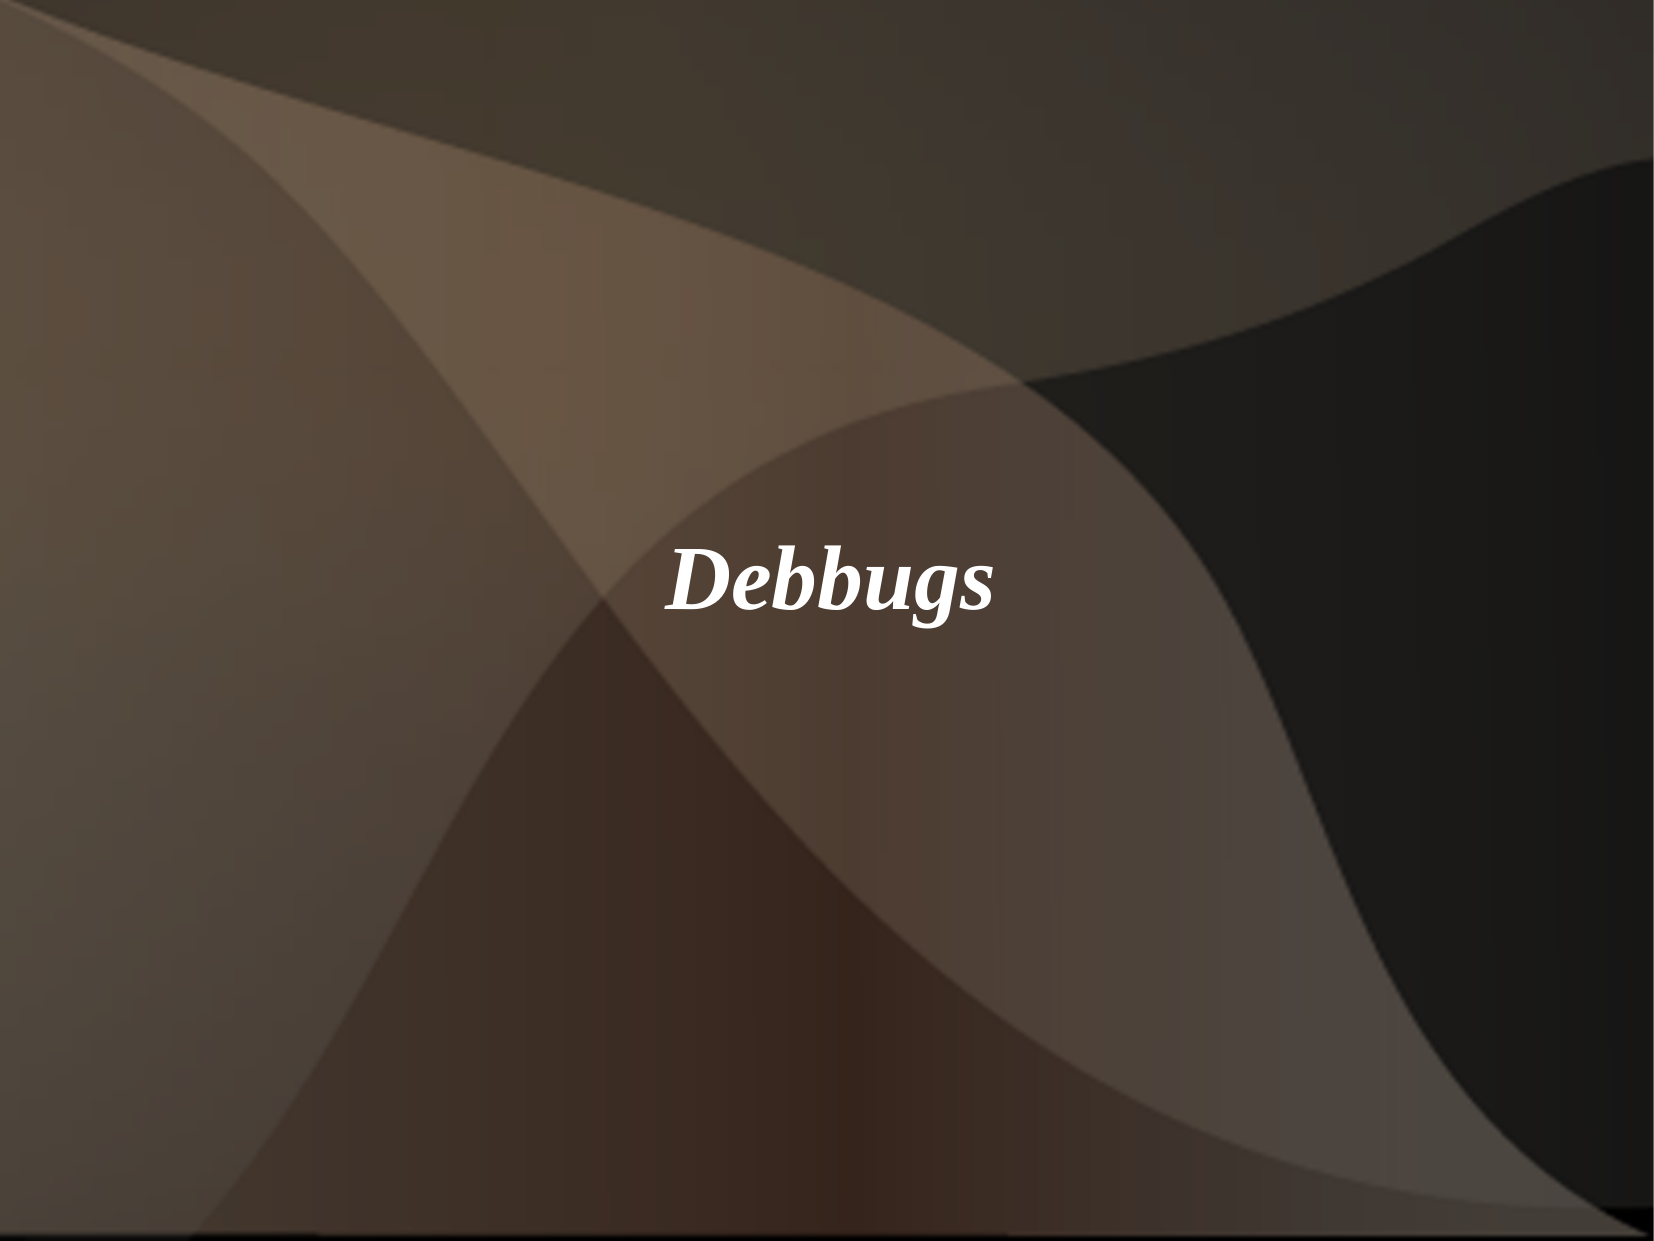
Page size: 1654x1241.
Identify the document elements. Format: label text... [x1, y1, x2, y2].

picture [0, 0, 1654, 1241]
title Debbugs [86, 482, 1576, 676]
